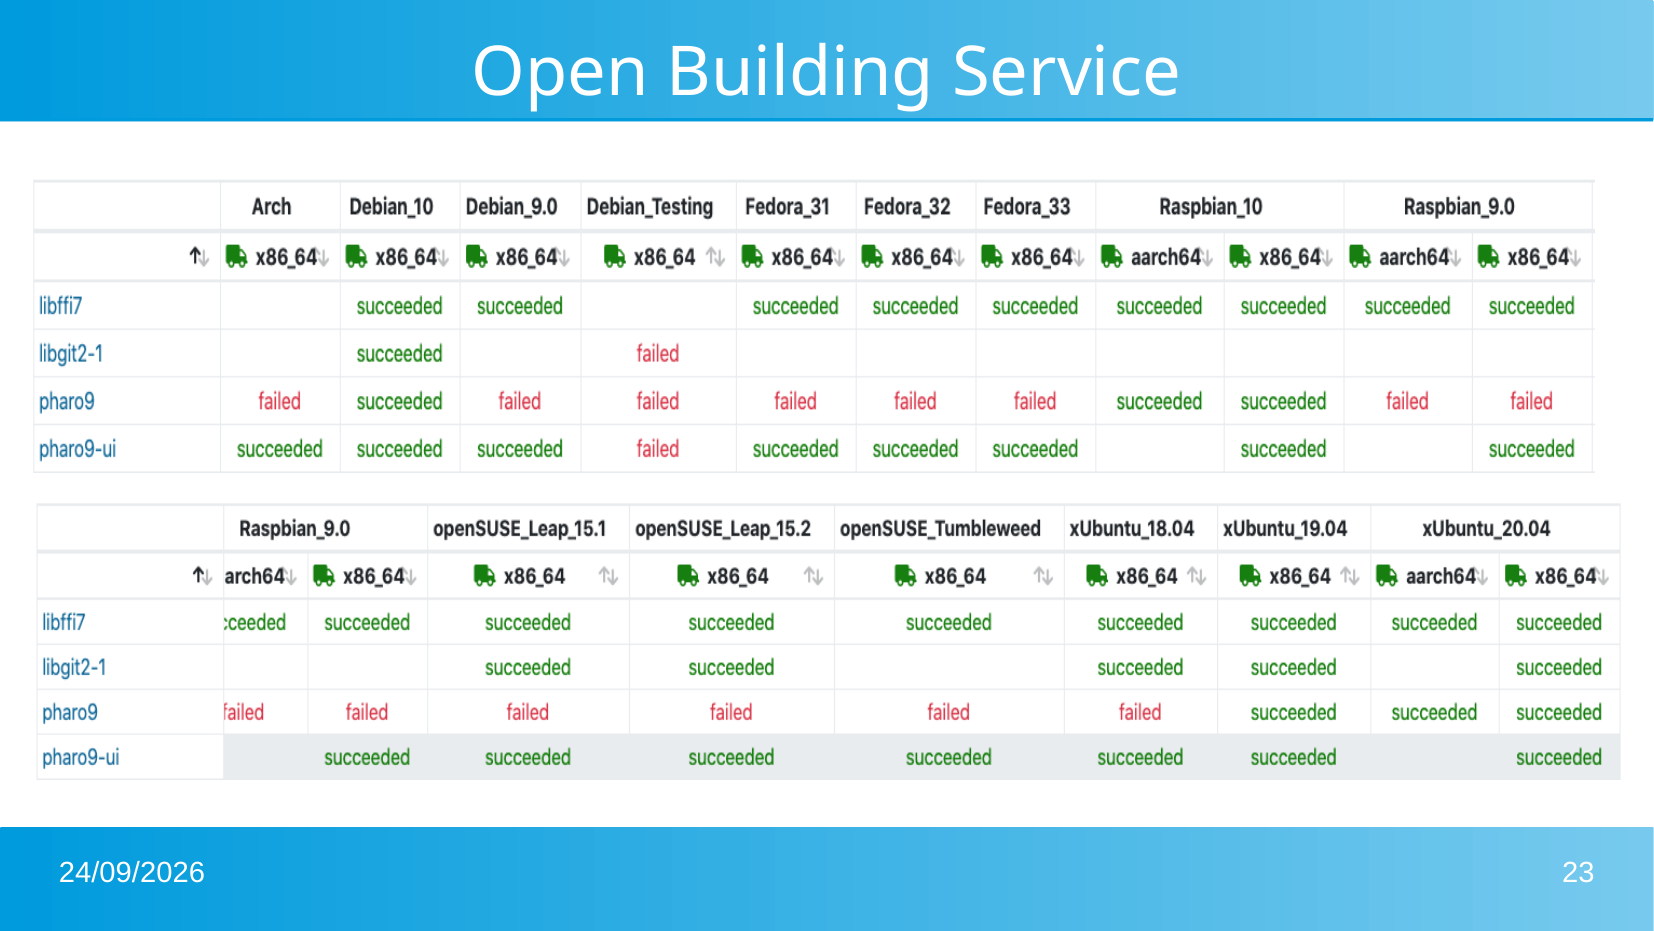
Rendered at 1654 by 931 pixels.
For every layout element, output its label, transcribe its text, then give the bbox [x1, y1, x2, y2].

title Open Building Service [59, 28, 1595, 109]
picture [29, 167, 1595, 473]
picture [29, 498, 1625, 780]
